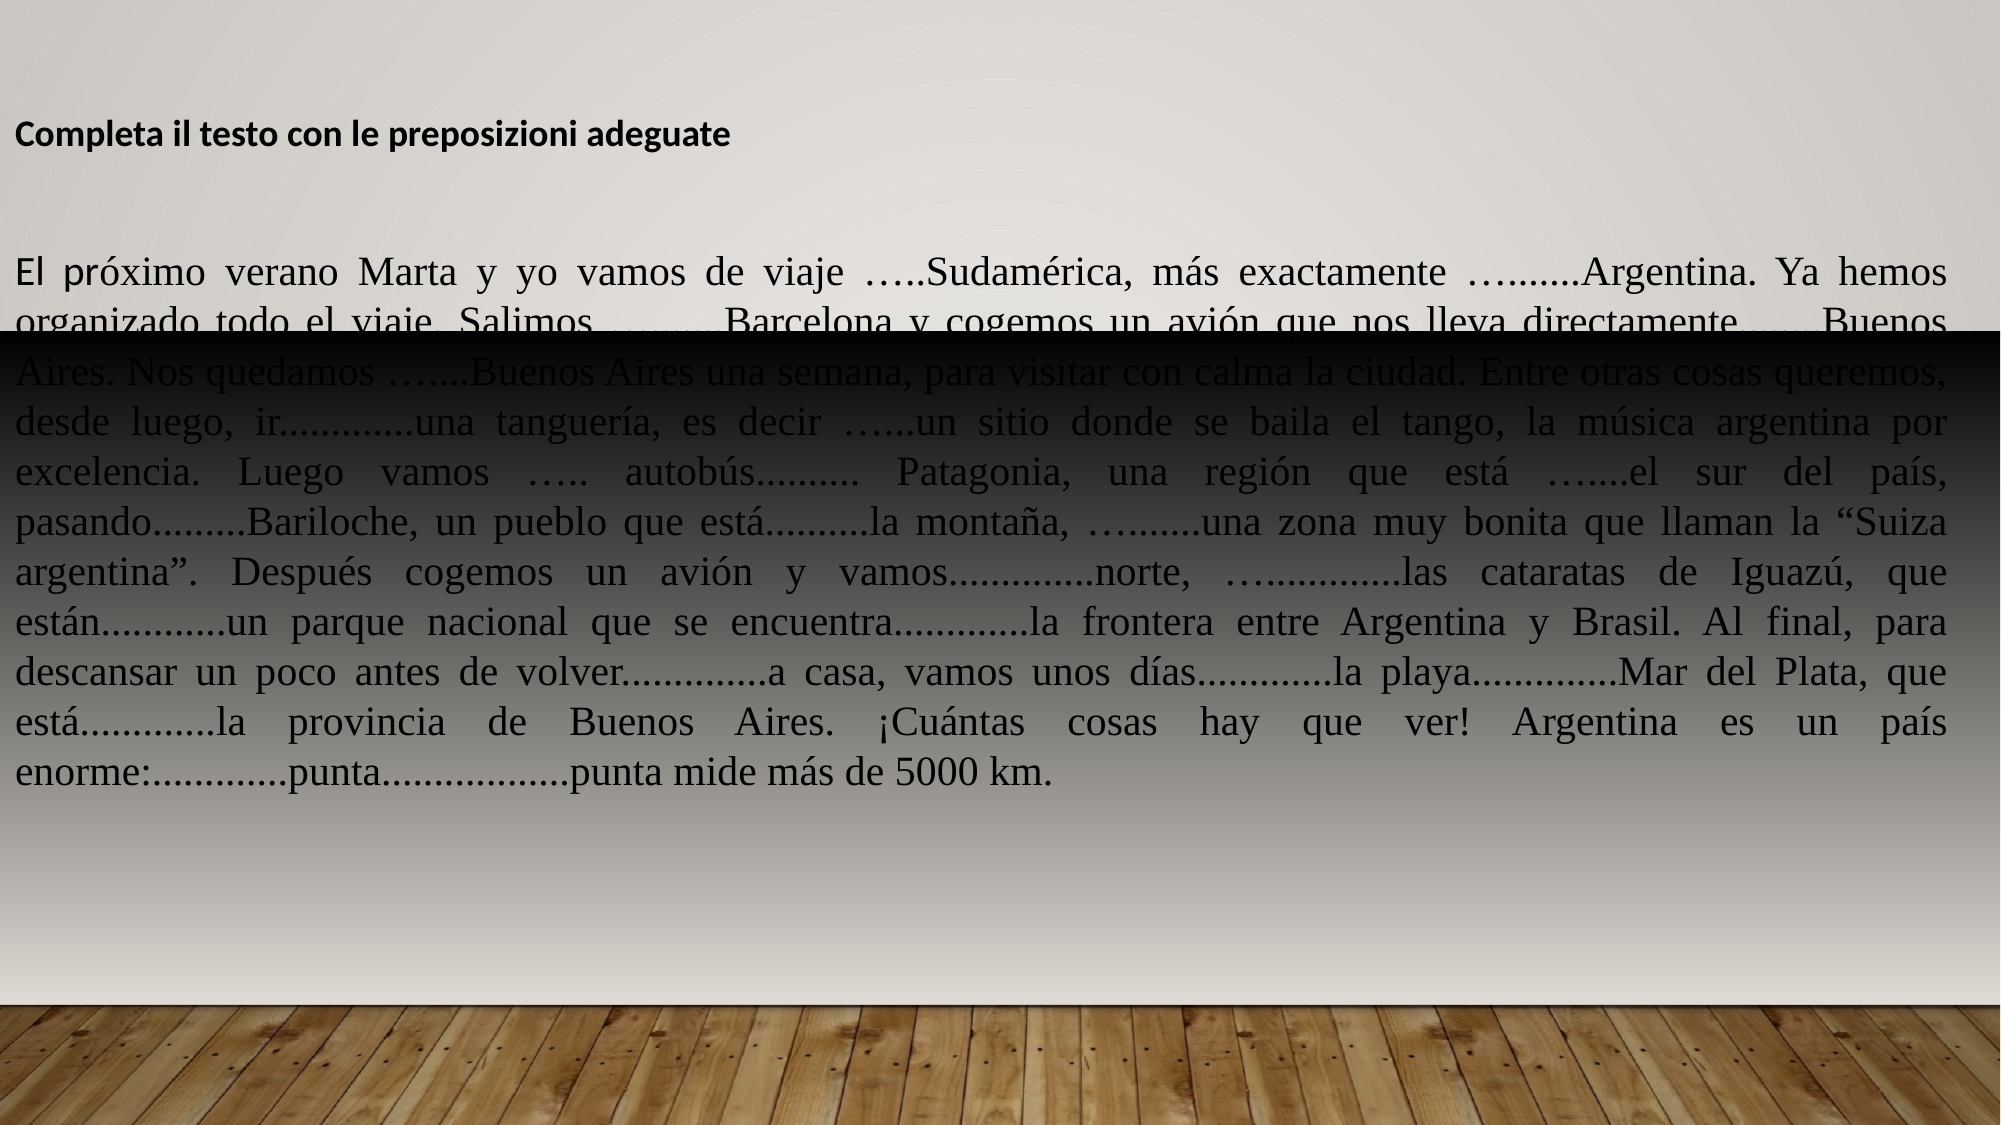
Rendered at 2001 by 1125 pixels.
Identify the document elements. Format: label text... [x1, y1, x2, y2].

text_box Completa il testo con le preposizioni adeguate El próximo verano Marta y yo vamos de viaje …..Sudamérica, más exactamente ….......Argentina. Ya hemos organizado todo el viaje. Salimos ….......Barcelona y cogemos un avión que nos lleva directamente........Buenos Aires. Nos quedamos …....Buenos Aires una semana, para visitar con calma la ciudad. Entre otras cosas queremos, desde luego, ir.............una tanguería, es decir …...un sitio donde se baila el tango, la música argentina por excelencia. Luego vamos ….. autobús.......... Patagonia, una región que está …....el sur del país, pasando.........Bariloche, un pueblo que está..........la montaña, ….......una zona muy bonita que llaman la “Suiza argentina”. Después cogemos un avión y vamos..............norte, ….............las cataratas de Iguazú, que están............un parque nacional que se encuentra.............la frontera entre Argentina y Brasil. Al final, para descansar un poco antes de volver..............a casa, vamos unos días.............la playa..............Mar del Plata, que está.............la provincia de Buenos Aires. ¡Cuántas cosas hay que ver! Argentina es un país enorme:.............punta..................punta mide más de 5000 km. [0, 101, 1965, 809]
